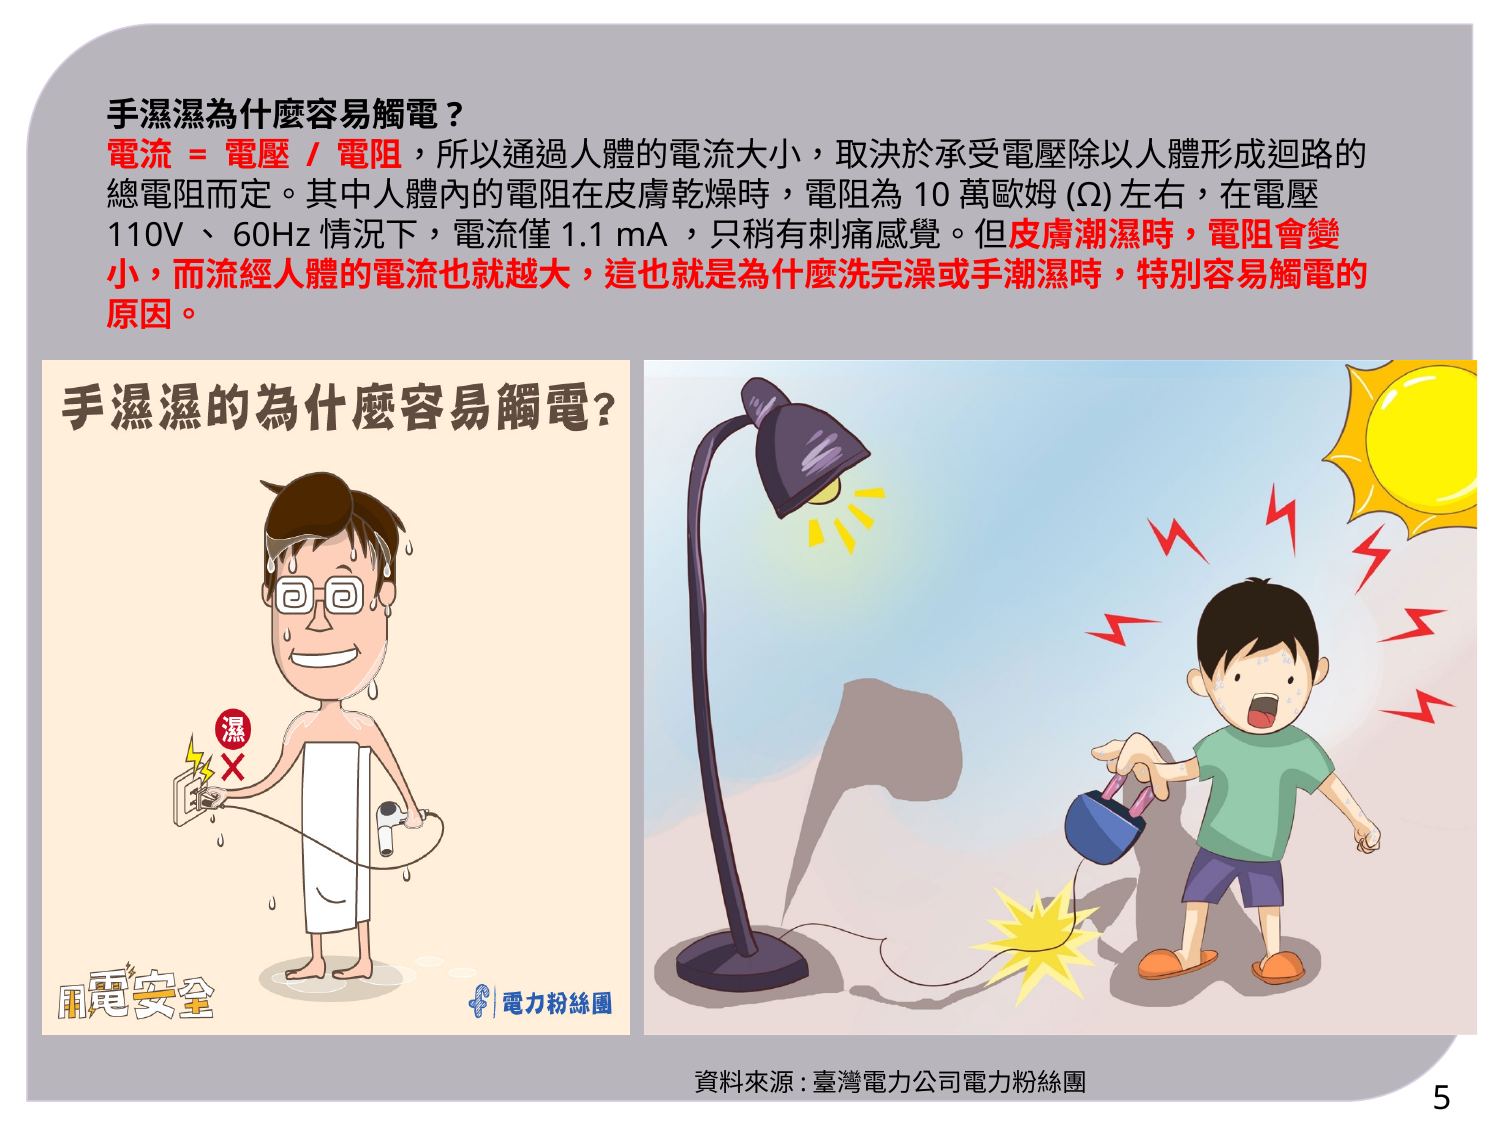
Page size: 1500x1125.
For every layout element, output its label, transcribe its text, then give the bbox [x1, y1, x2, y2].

text_box 資料來源:臺灣電力公司電力粉絲團 [679, 1059, 1103, 1104]
text_box 手濕濕為什麼容易觸電? 電流 = 電壓 / 電阻，所以通過人體的電流大小，取決於承受電壓除以人體形成迴路的總電阻而定。其中人體內的電阻在皮膚乾燥時，電阻為10萬歐姆(Ω)左右，在電壓110V、60Hz情況下，電流僅1.1 mA，只稍有刺痛感覺。但皮膚潮濕時，電阻會變小，而流經人體的電流也就越大，這也就是為什麼洗完澡或手潮濕時，特別容易觸電的原因。 [91, 86, 1409, 341]
picture [42, 360, 630, 1035]
text_box [1417, 1068, 1494, 1114]
text_box [58, 82, 1377, 1039]
picture [643, 360, 1478, 1035]
